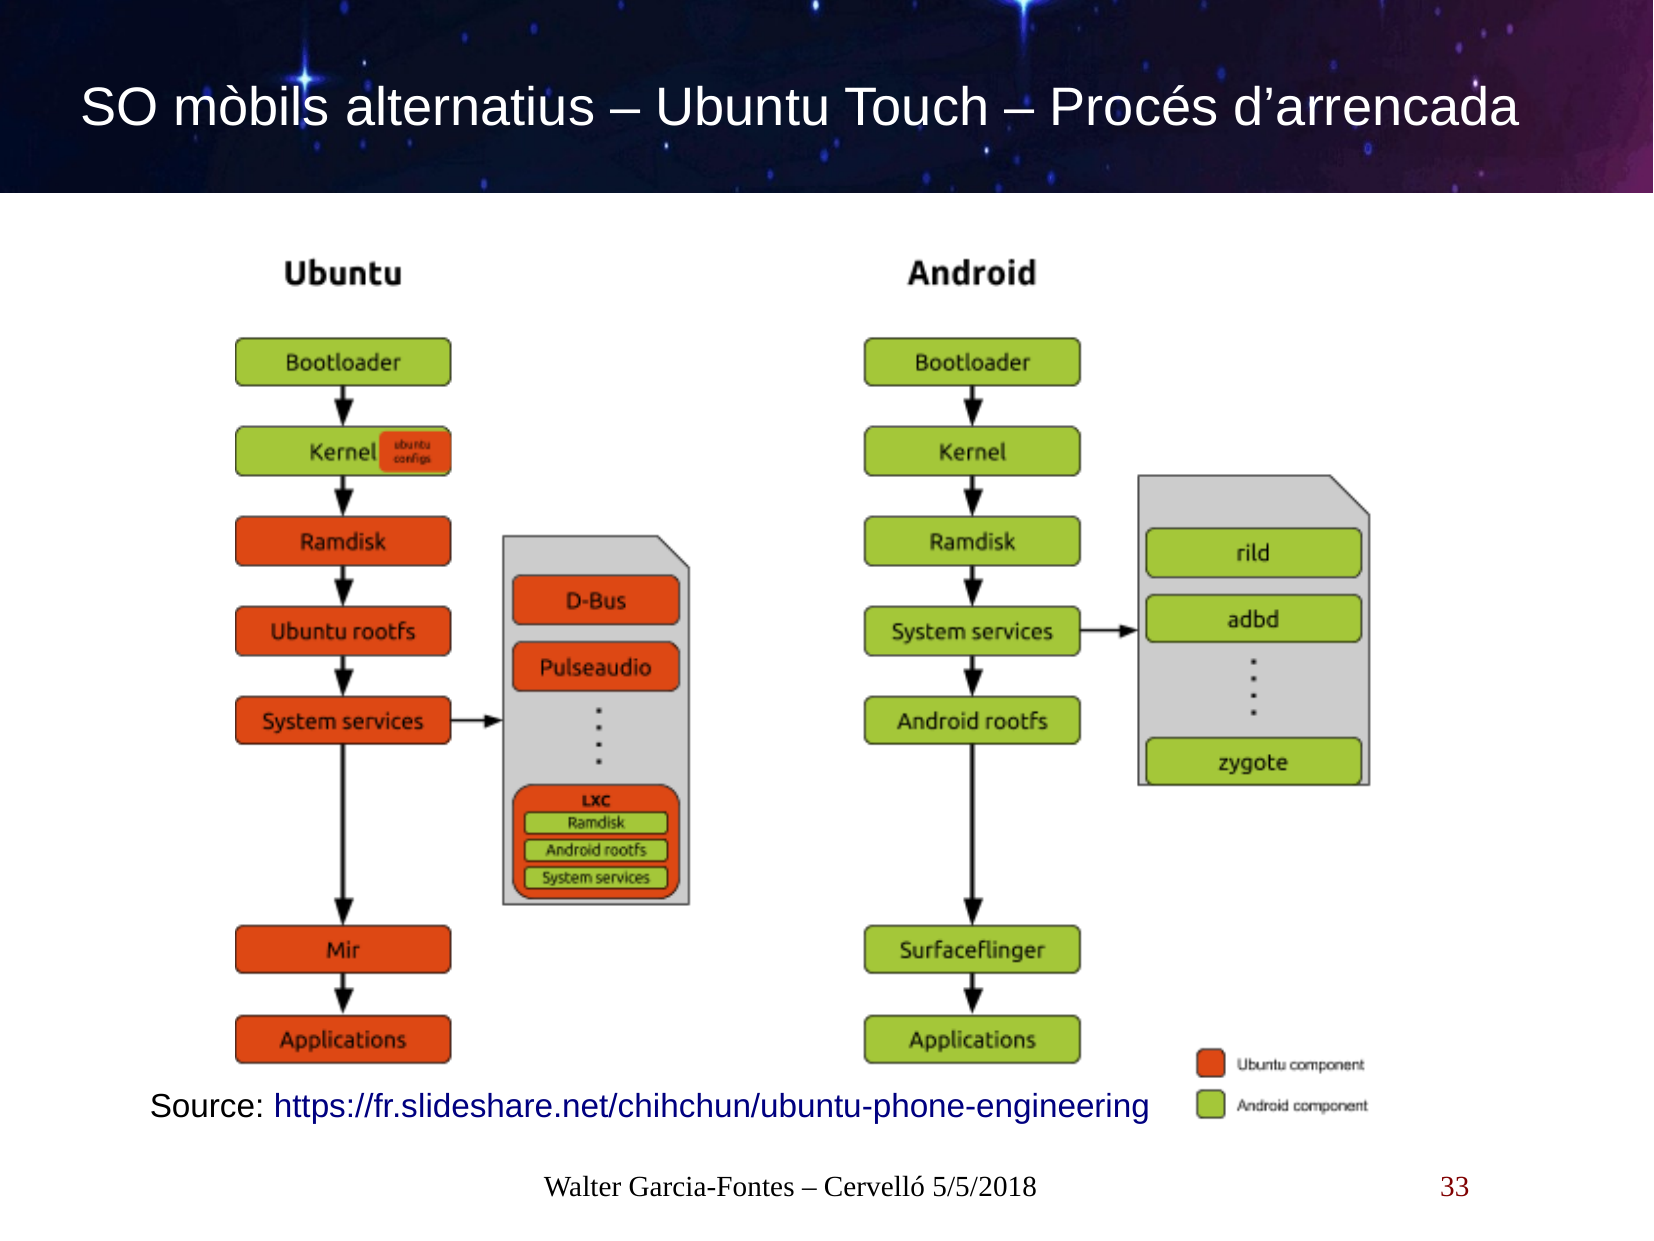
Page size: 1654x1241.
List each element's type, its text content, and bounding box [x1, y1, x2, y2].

title SO mòbils alternatius – Ubuntu Touch – Procés d’arrencada [57, 2, 1546, 211]
picture [235, 240, 1441, 1126]
picture [0, 0, 1653, 193]
text_box Source: https://fr.slideshare.net/chihchun/ubuntu-phone-engineering [135, 1080, 1351, 1141]
